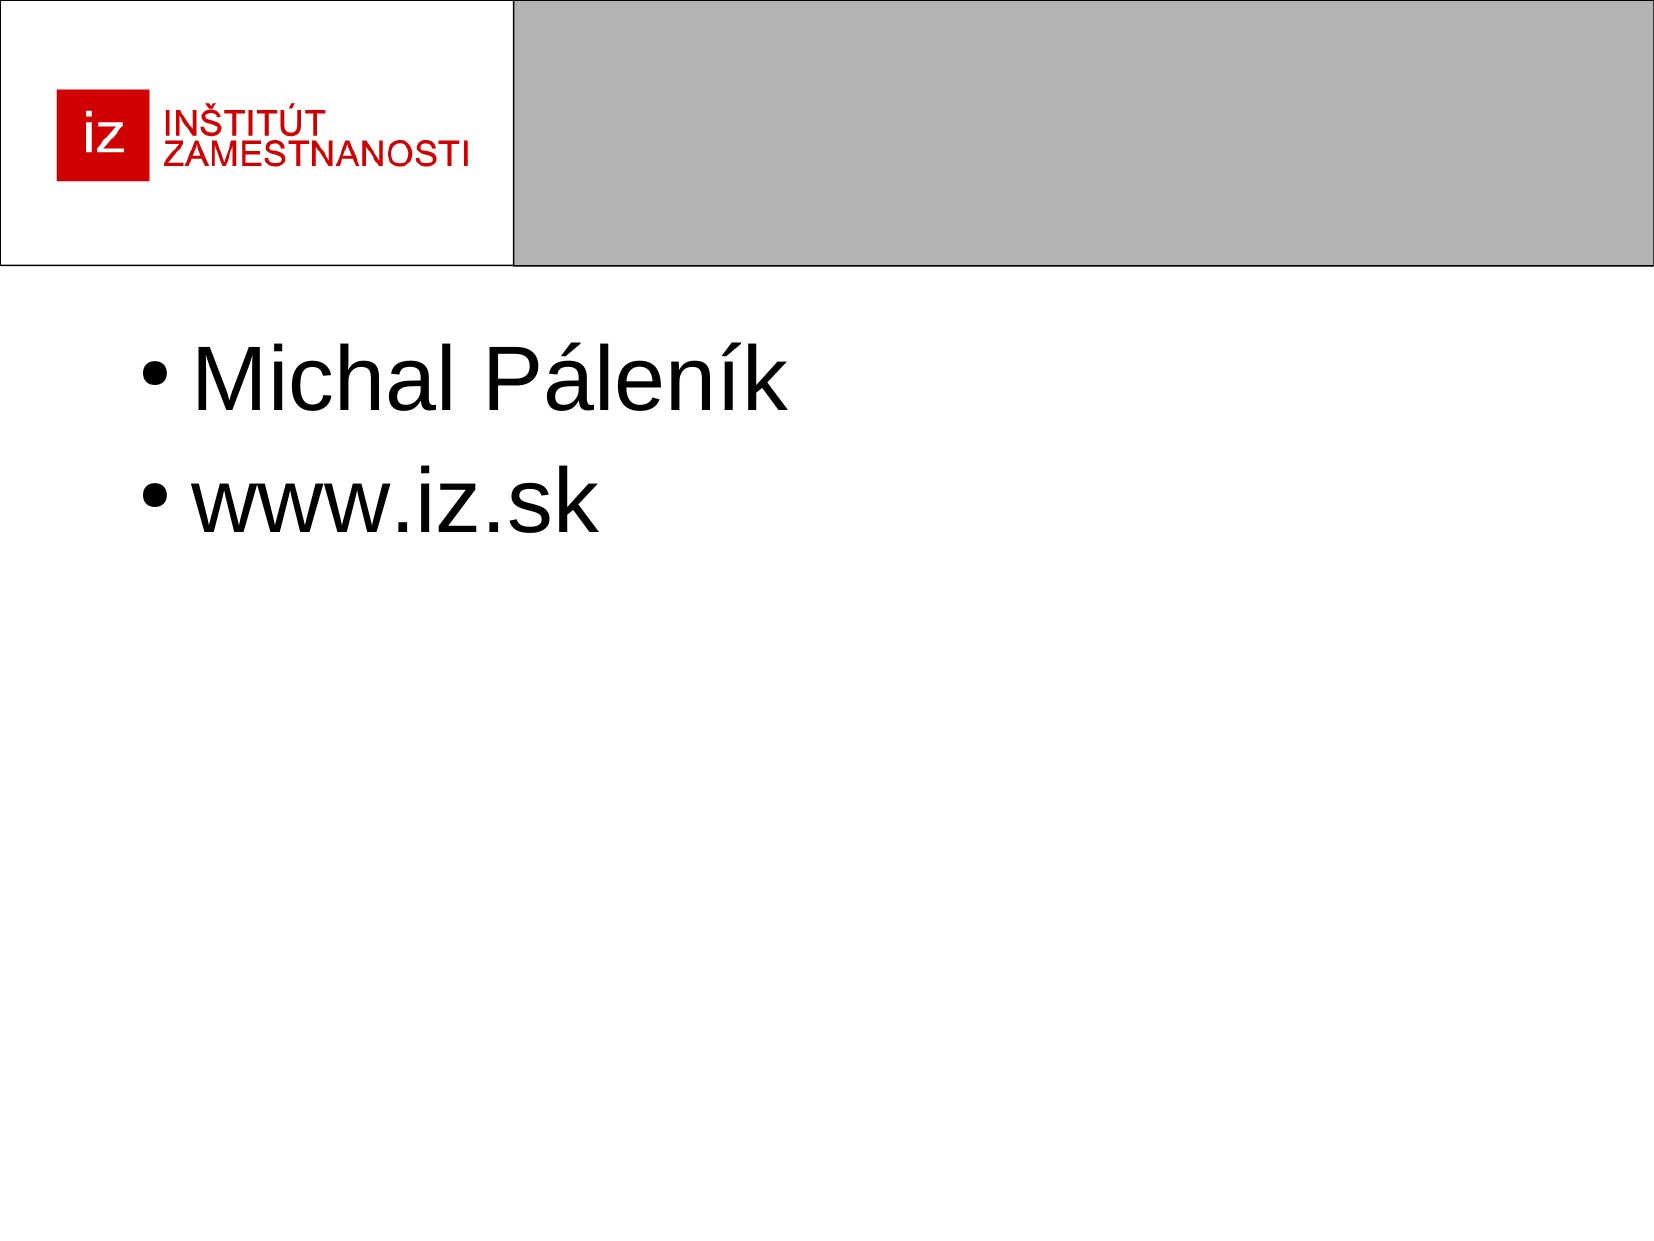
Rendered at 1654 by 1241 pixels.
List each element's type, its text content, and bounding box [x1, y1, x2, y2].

list Michal Páleník www.iz.sk [121, 344, 1533, 1112]
picture [5, 8, 512, 257]
